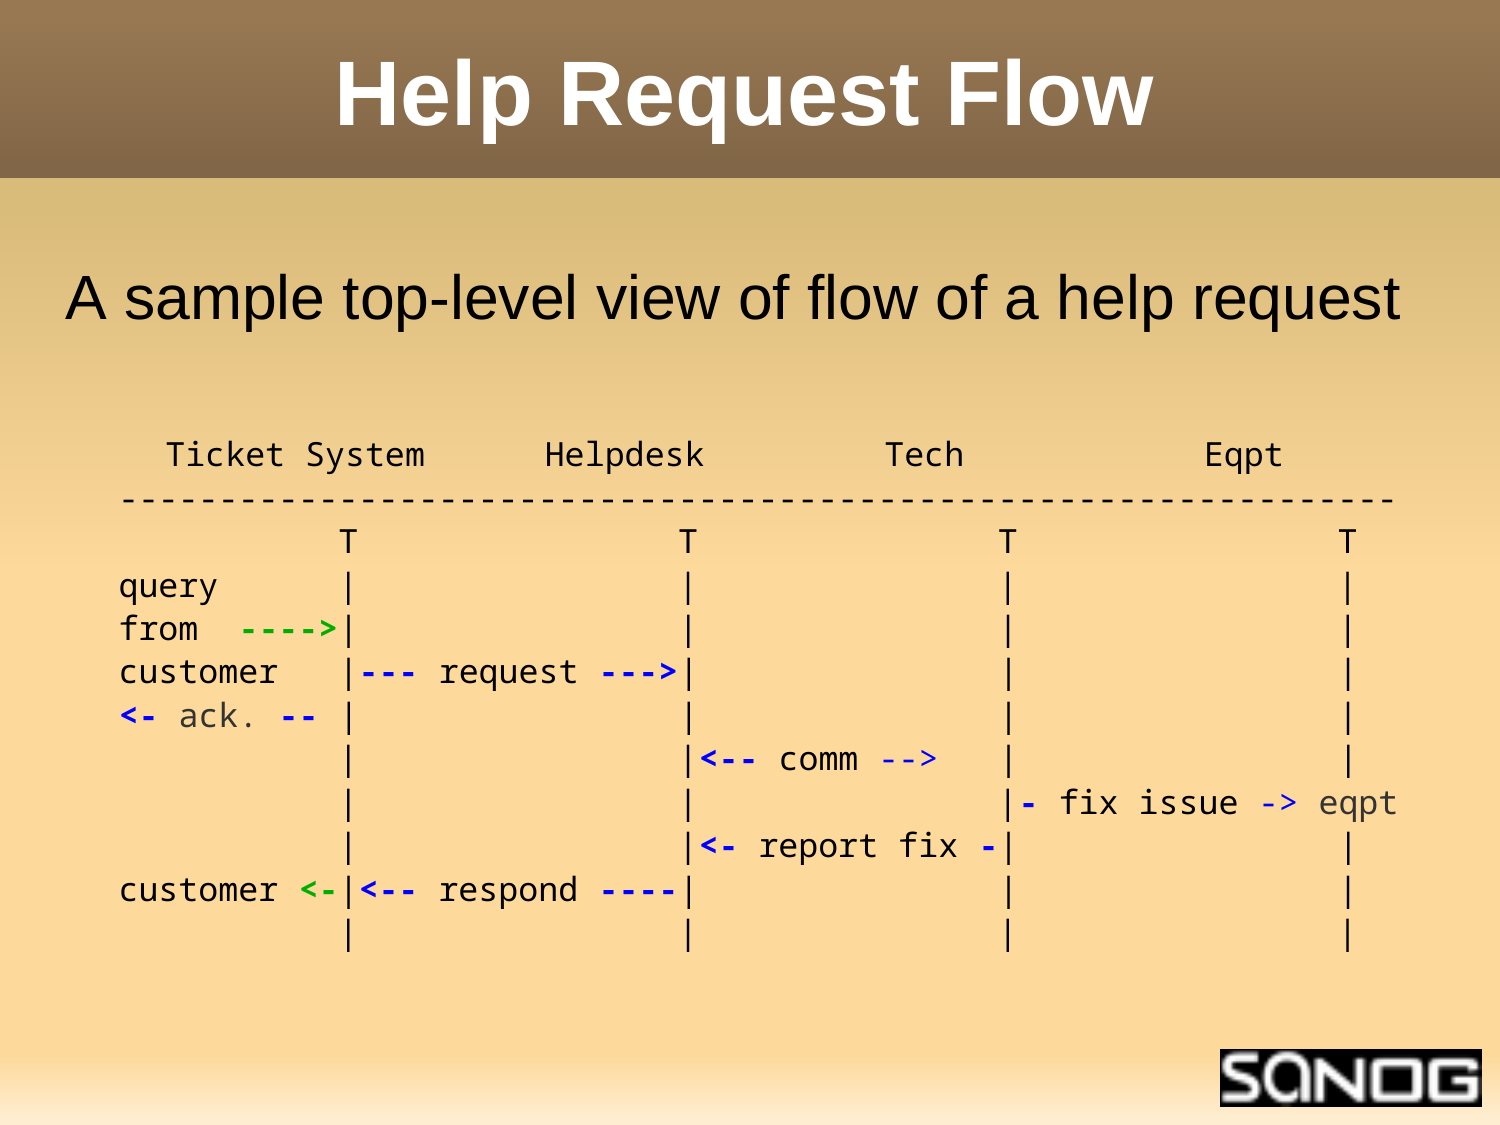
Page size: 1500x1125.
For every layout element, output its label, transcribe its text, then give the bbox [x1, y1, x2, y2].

picture [0, 0, 1500, 1125]
list A sample top-level view of flow of a help request Ticket System Helpdesk Tech Eqpt ---------------------------------------------------------------- T T T T query | | | | from ---->| | | | customer |--- request --->| | | <- ack. -- | | | | | |<-- comm --> | | | | |- fix issue -> eqpt | |<- report fix -| | customer <-|<-- respond ----| | | | | | | [47, 263, 1482, 1006]
title Help Request Flow [69, 0, 1420, 188]
